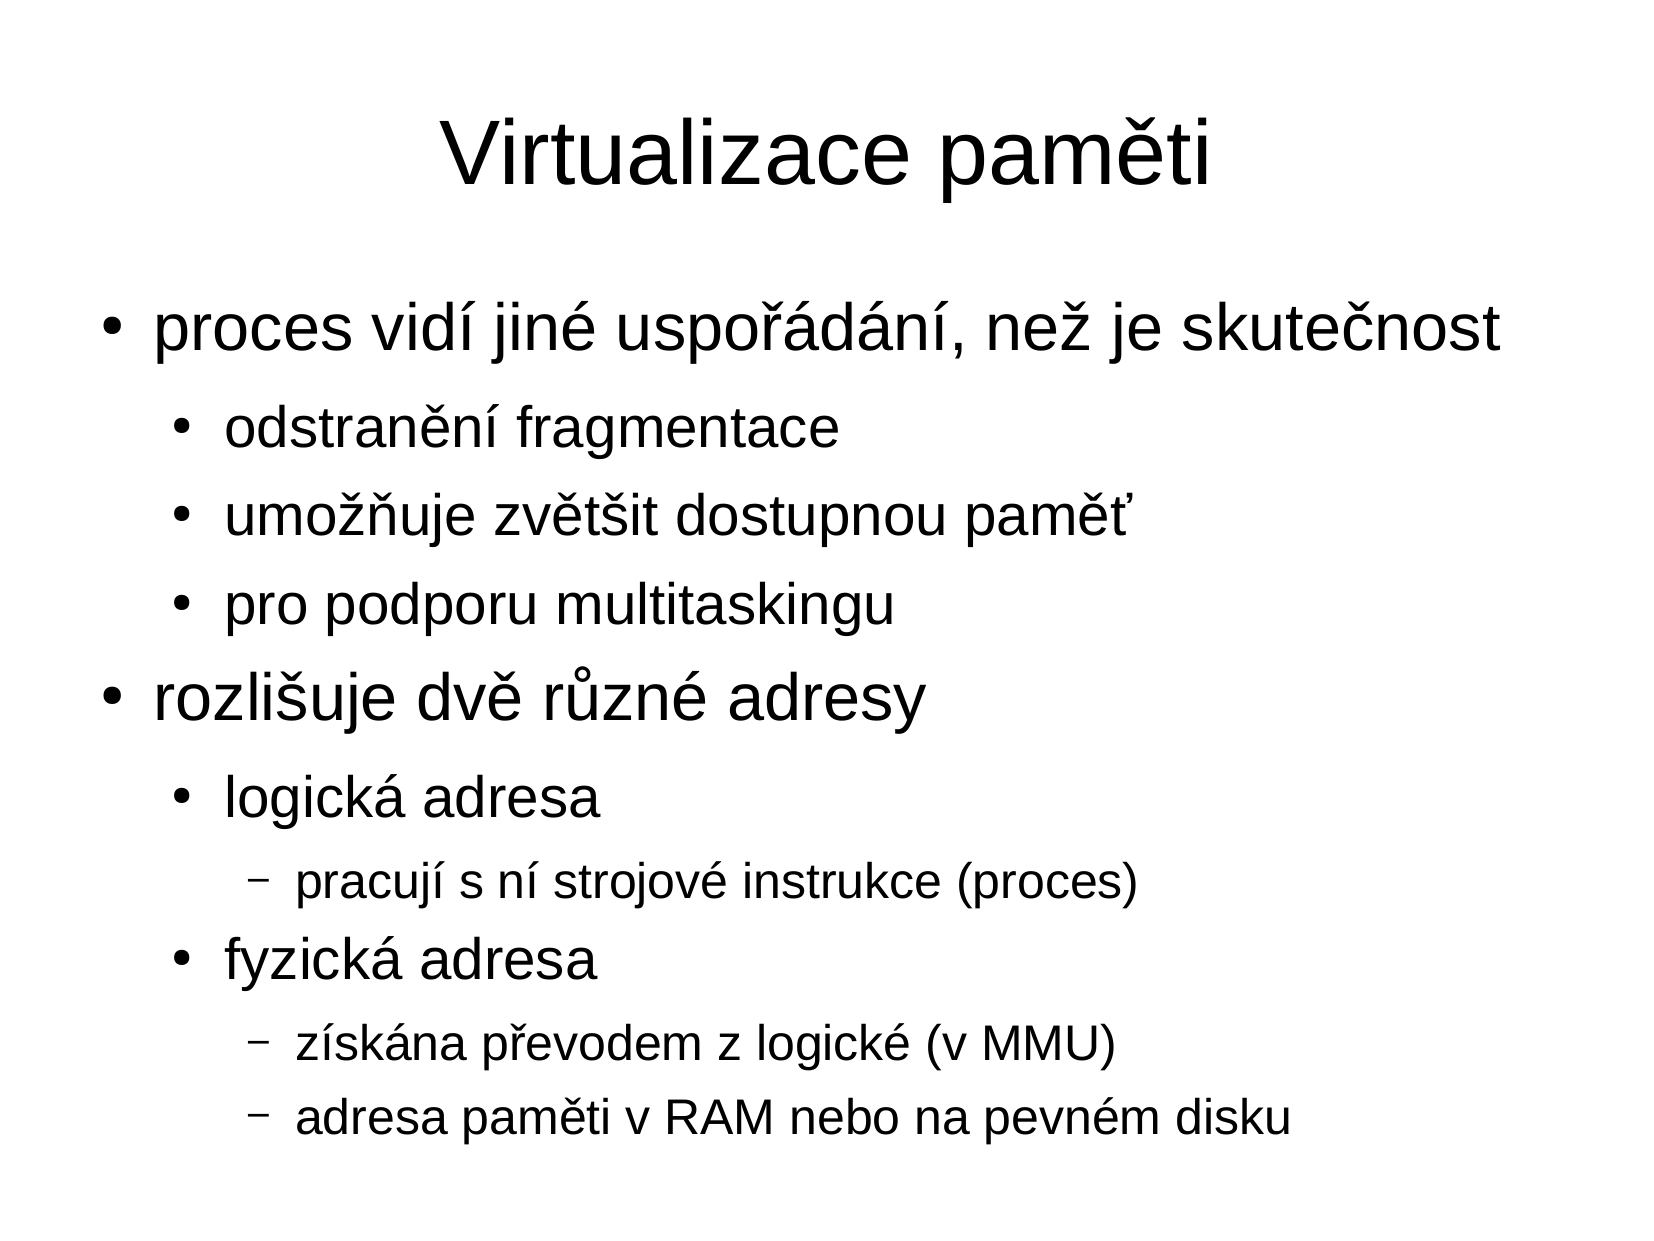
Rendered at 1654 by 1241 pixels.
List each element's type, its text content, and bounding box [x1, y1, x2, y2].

title Virtualizace paměti [82, 56, 1571, 250]
list proces vidí jiné uspořádání, než je skutečnost odstranění fragmentace umožňuje zvětšit dostupnou paměť pro podporu multitaskingu rozlišuje dvě různé adresy logická adresa pracují s ní strojové instrukce (proces) fyzická adresa získána převodem z logické (v MMU) adresa paměti v RAM nebo na pevném disku [82, 290, 1571, 1144]
